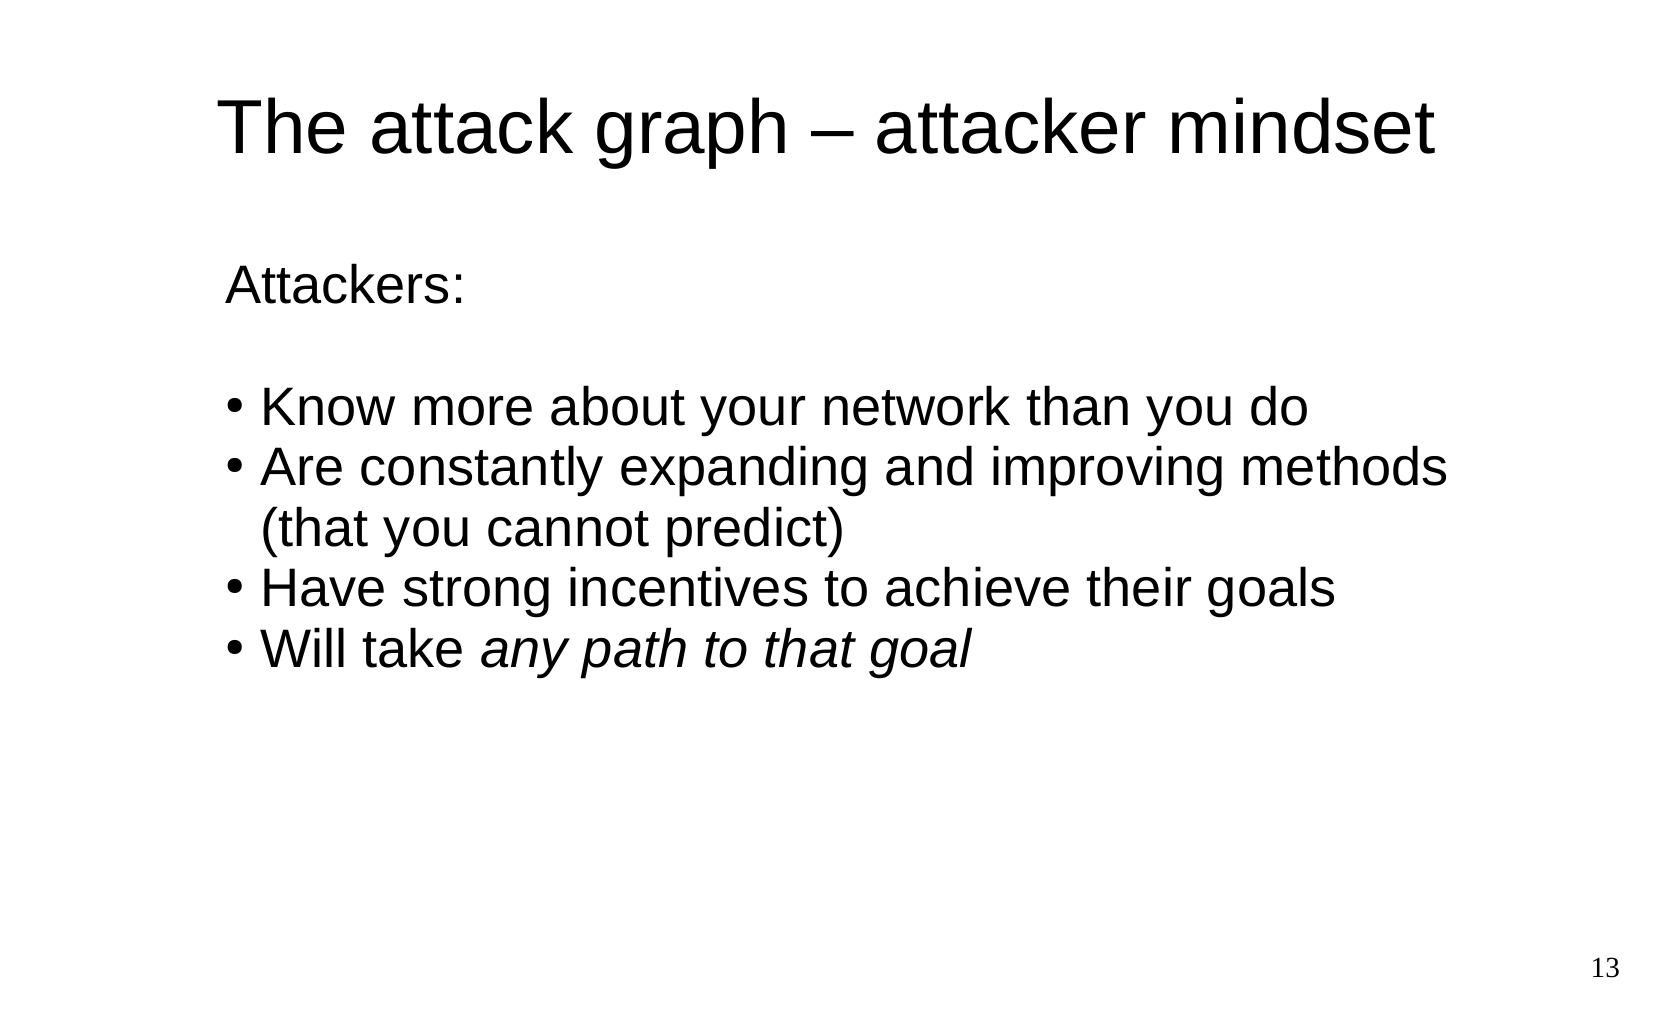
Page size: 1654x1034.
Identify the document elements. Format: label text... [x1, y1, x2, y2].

text_box Attackers: Know more about your network than you do Are constantly expanding and improving methods (that you cannot predict) Have strong incentives to achieve their goals Will take any path to that goal [225, 255, 1471, 871]
text_box <number> [1560, 951, 1621, 1023]
title The attack graph – attacker mindset [82, 41, 1571, 214]
